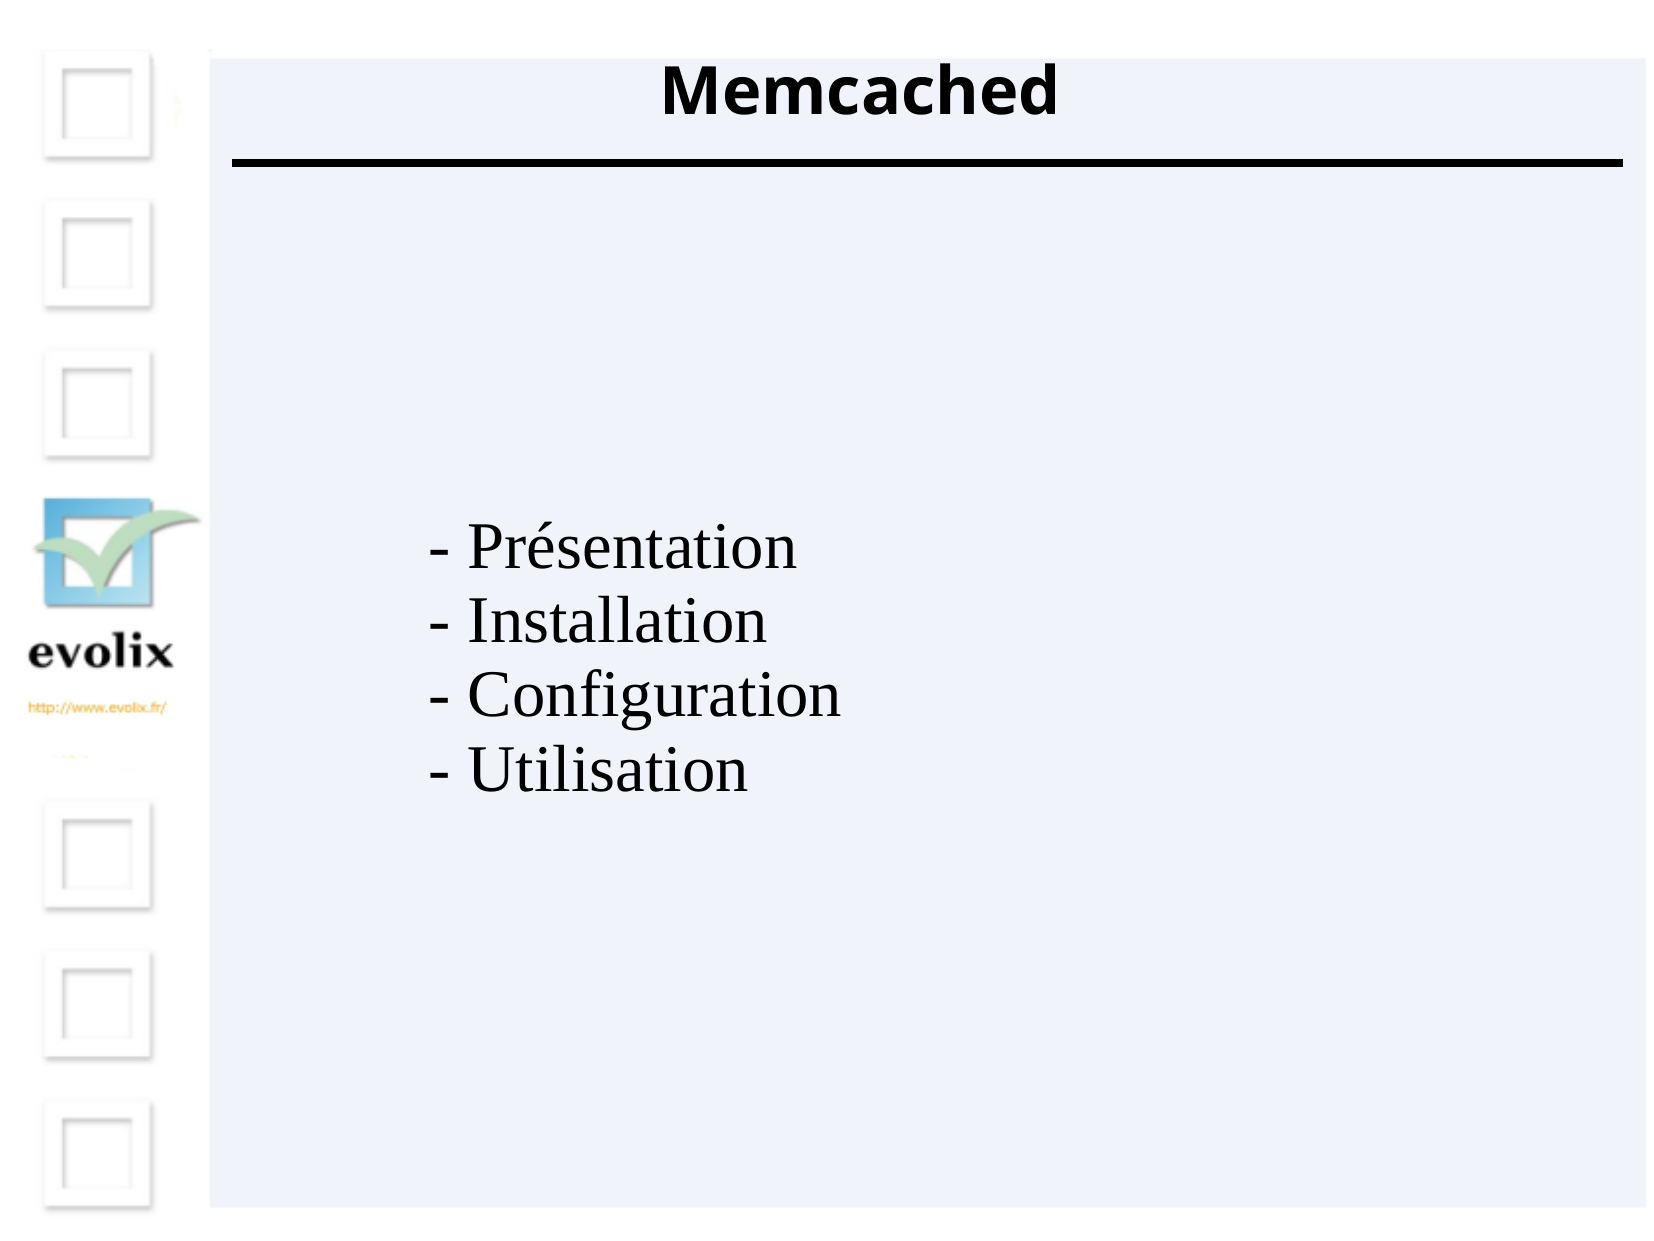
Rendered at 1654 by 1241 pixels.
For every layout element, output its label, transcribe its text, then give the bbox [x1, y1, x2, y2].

title Memcached [372, 0, 1348, 178]
picture [0, 49, 1654, 1218]
subtitle - Présentation - Installation - Configuration - Utilisation [353, 295, 1447, 1094]
